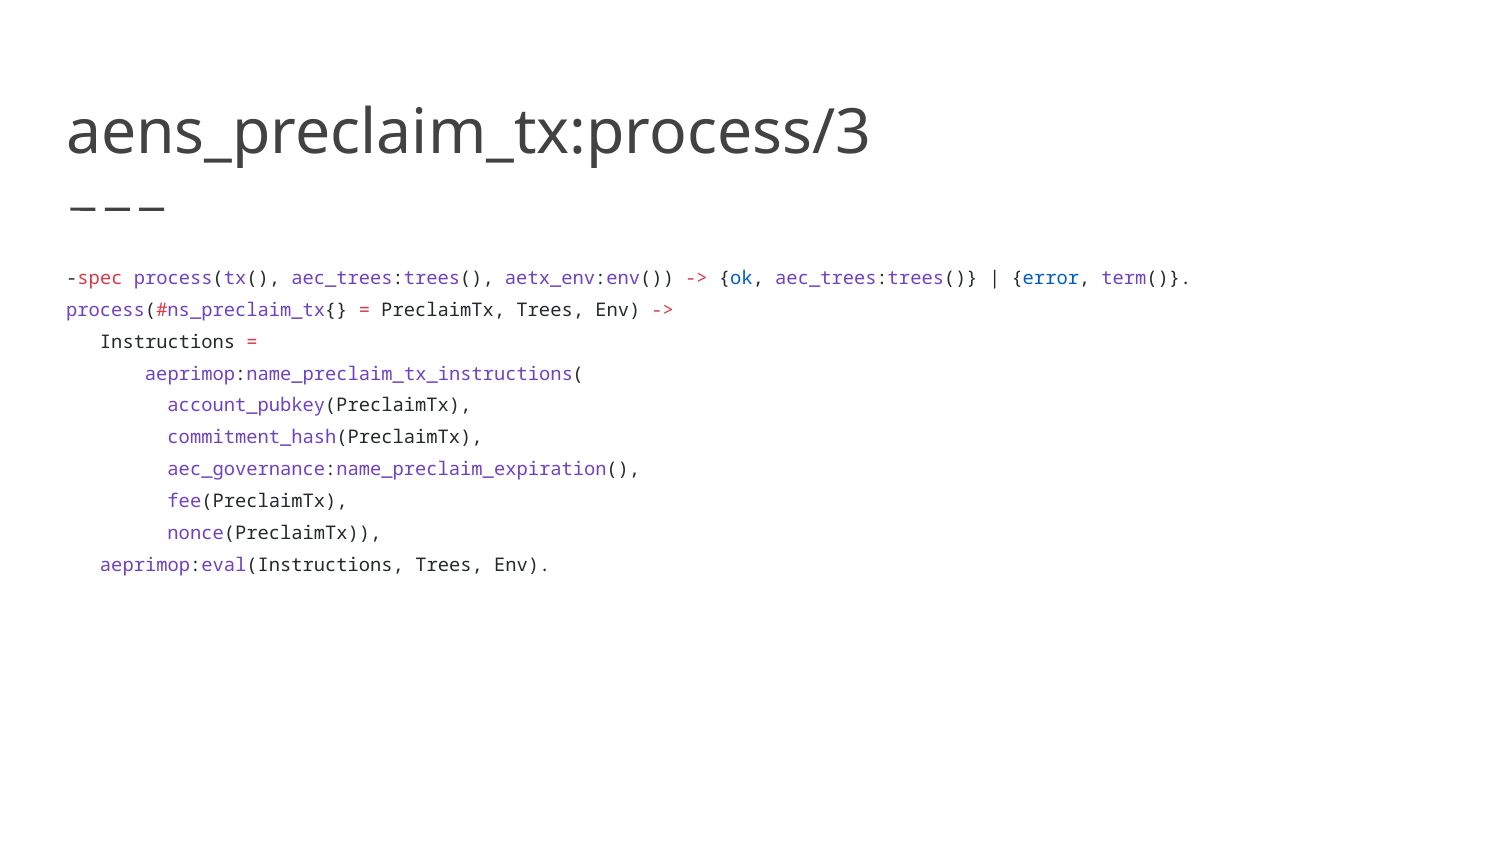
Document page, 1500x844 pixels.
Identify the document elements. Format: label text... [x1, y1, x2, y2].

list -spec process(tx(), aec_trees:trees(), aetx_env:env()) -> {ok, aec_trees:trees()} | {error, term()}. process(#ns_preclaim_tx{} = PreclaimTx, Trees, Env) -> Instructions = aeprimop:name_preclaim_tx_instructions( account_pubkey(PreclaimTx), commitment_hash(PreclaimTx), aec_governance:name_preclaim_expiration(), fee(PreclaimTx), nonce(PreclaimTx)), aeprimop:eval(Instructions, Trees, Env). [51, 240, 1449, 750]
title aens_preclaim_tx:process/3 [51, 61, 1449, 182]
